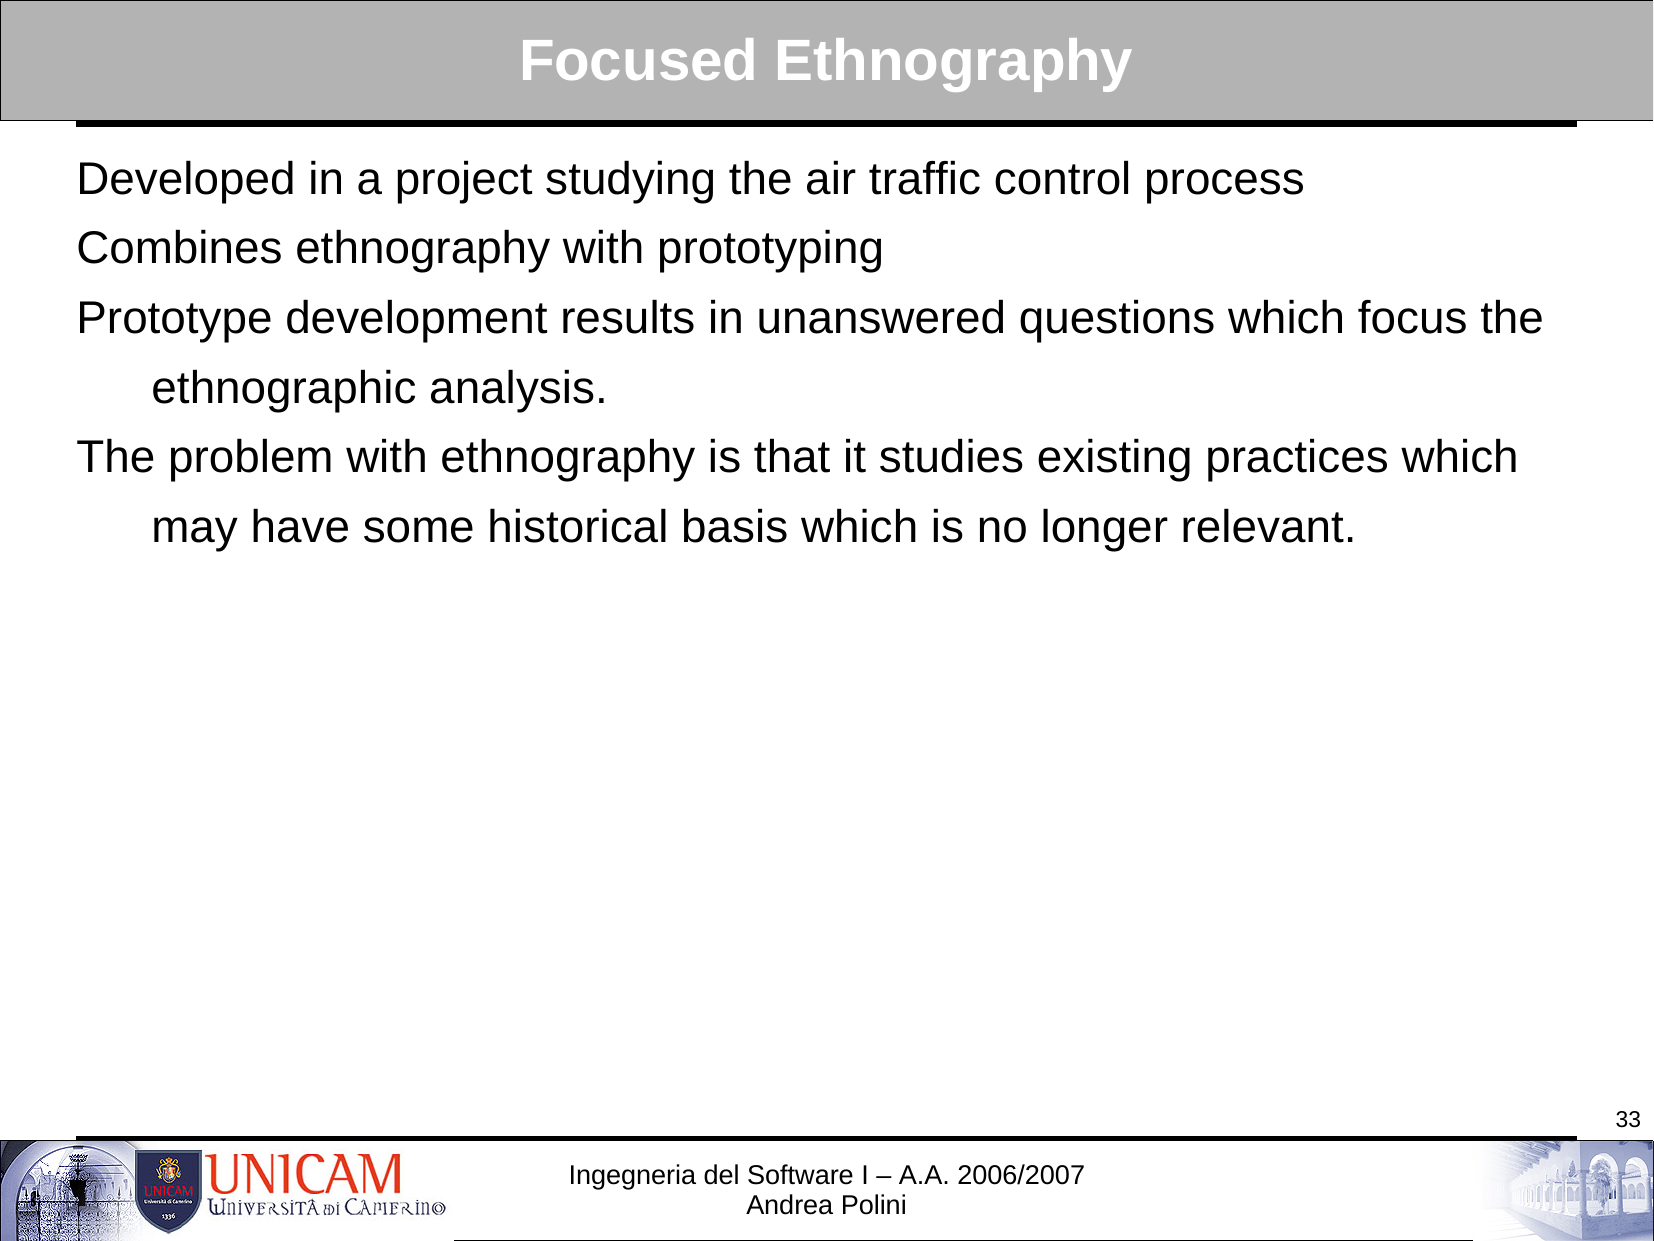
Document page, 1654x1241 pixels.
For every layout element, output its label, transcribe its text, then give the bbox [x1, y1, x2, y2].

picture [0, 1141, 454, 1241]
picture [1473, 1141, 1654, 1241]
list Developed in a project studying the air traffic control process Combines ethnography with prototyping Prototype development results in unanswered questions which focus the ethnographic analysis. The problem with ethnography is that it studies existing practices which may have some historical basis which is no longer relevant. [76, 152, 1577, 671]
title Focused Ethnography [0, 0, 1653, 121]
